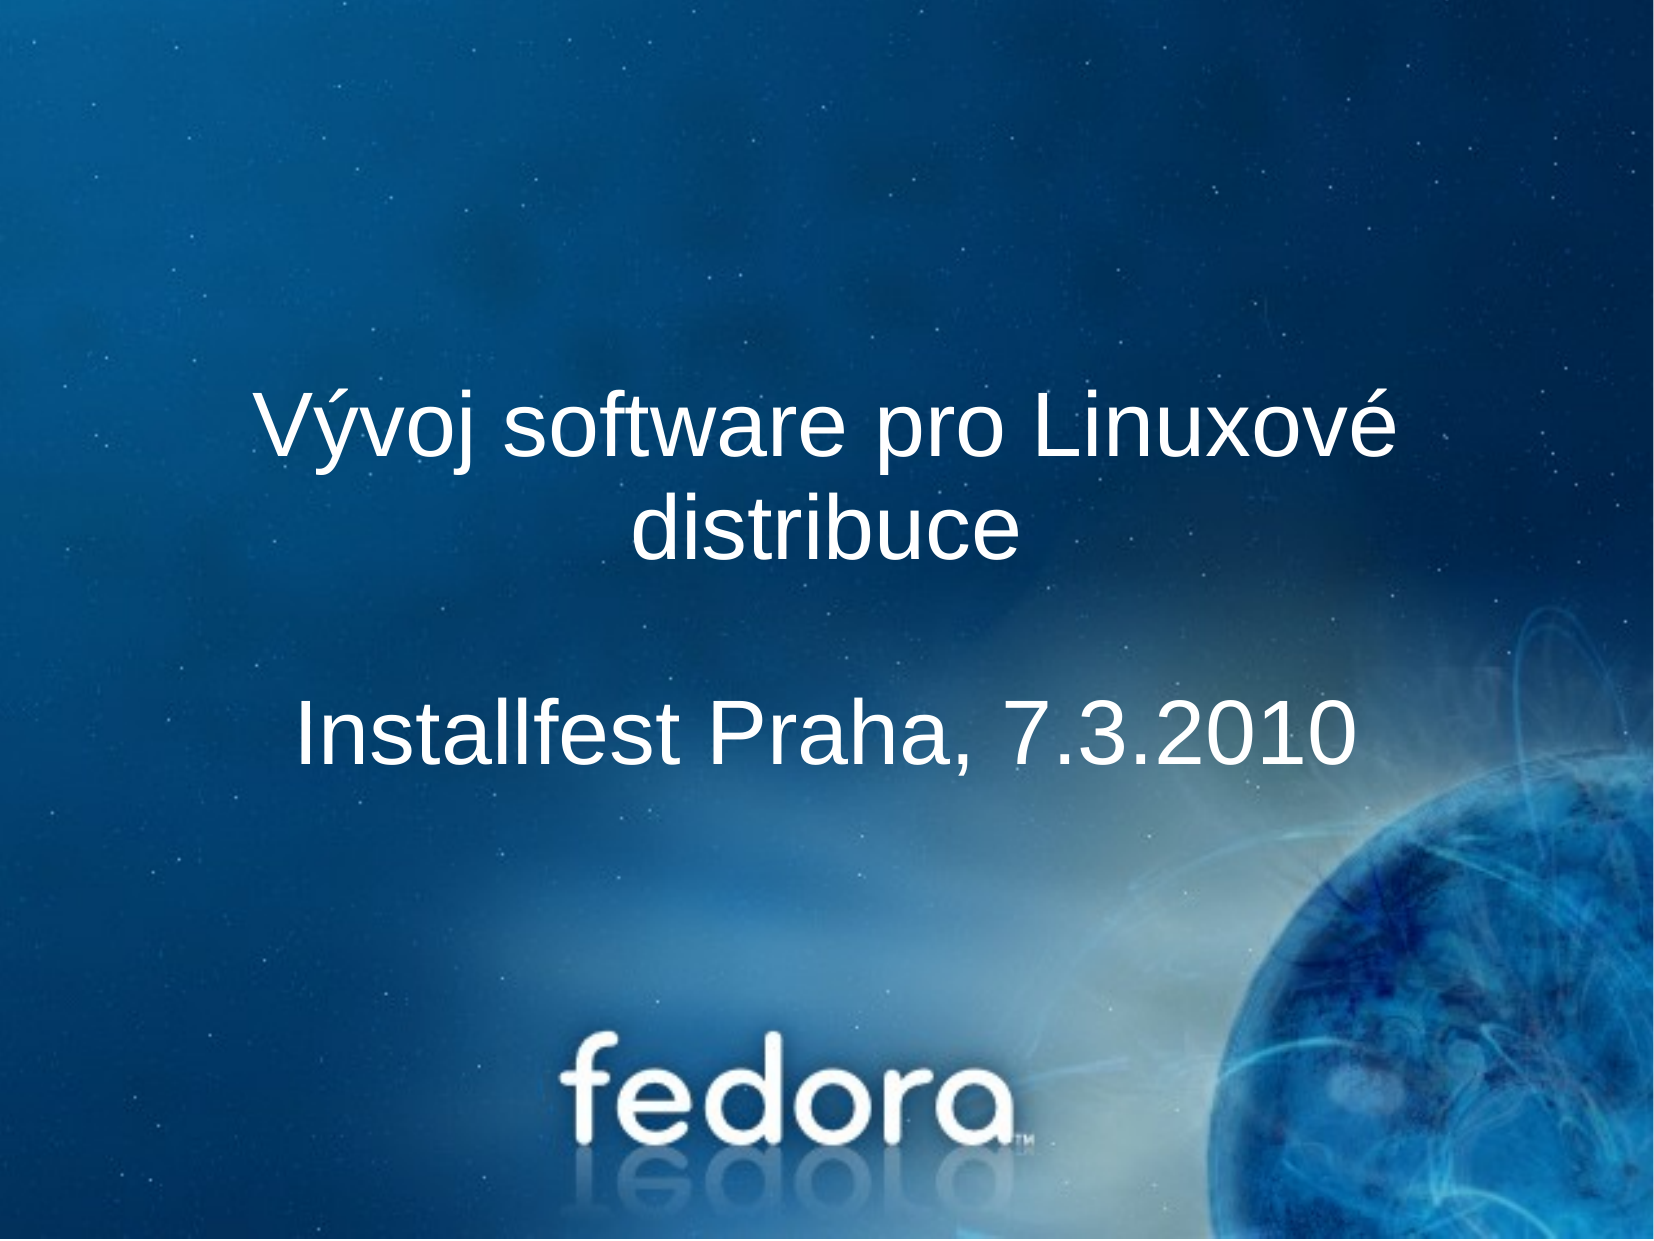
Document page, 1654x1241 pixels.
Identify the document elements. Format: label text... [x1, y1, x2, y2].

picture [0, 0, 1654, 1239]
title Vývoj software pro Linuxové distribuce Installfest Praha, 7.3.2010 [82, 49, 1571, 1109]
